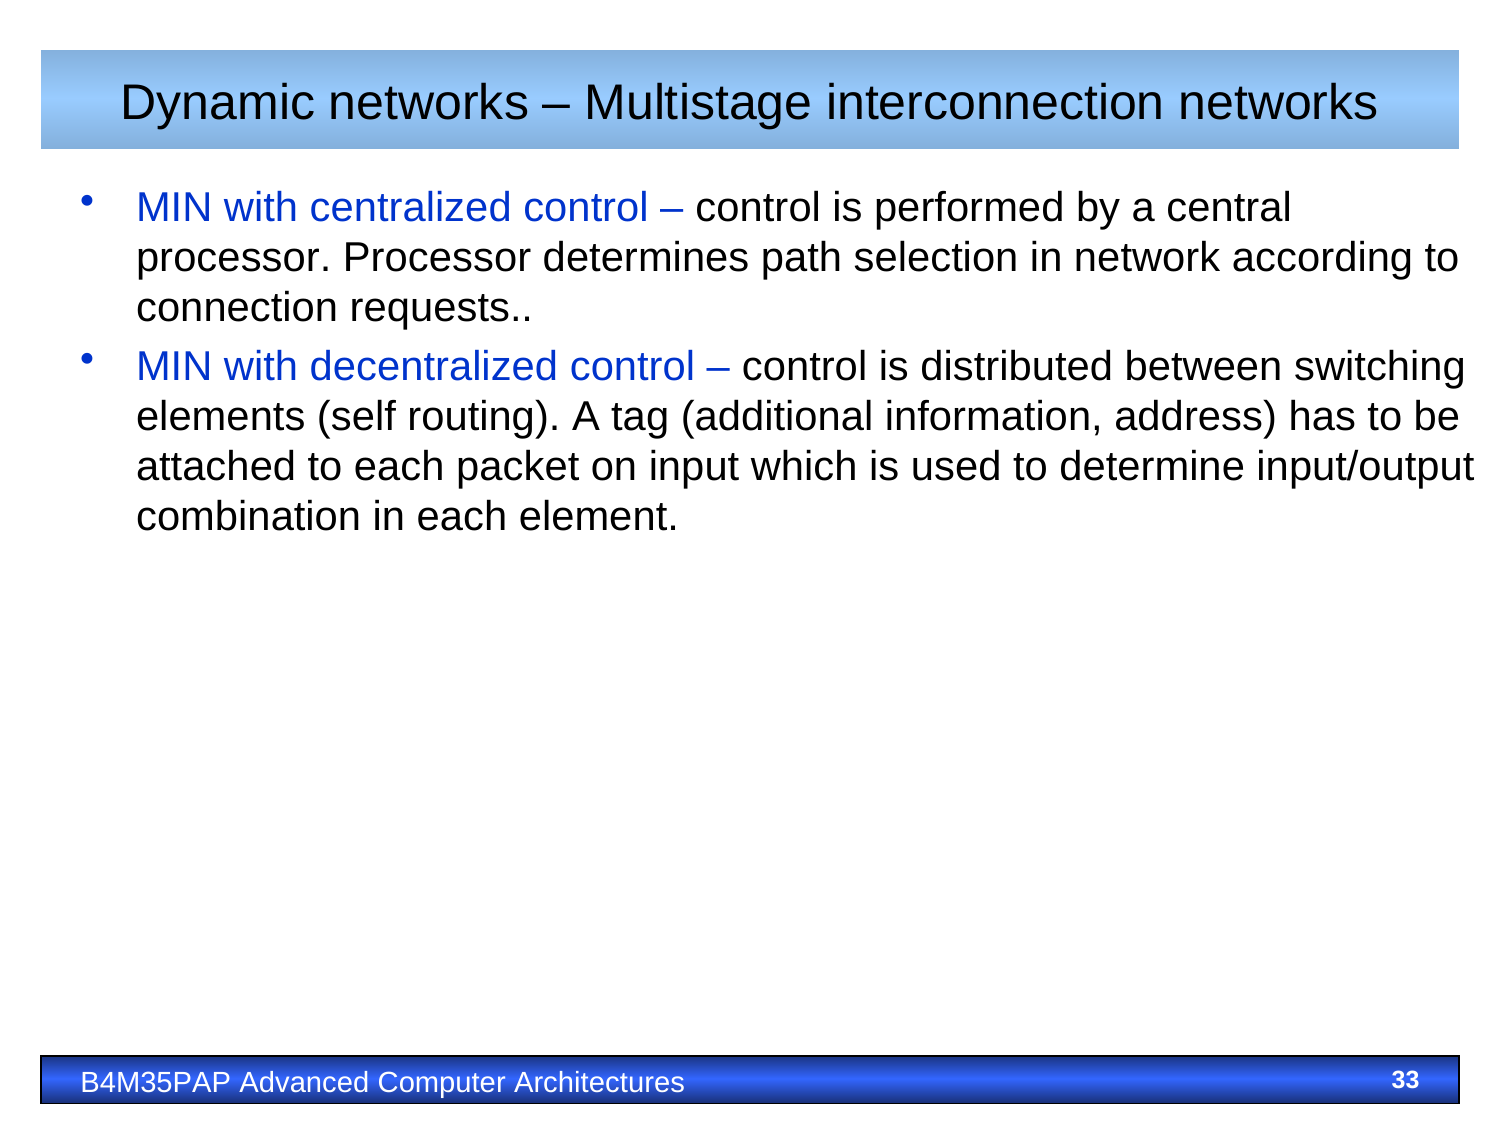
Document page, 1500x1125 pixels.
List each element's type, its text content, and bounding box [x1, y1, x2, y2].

title Dynamic networks – Multistage interconnection networks [41, 50, 1459, 149]
list MIN with centralized control – control is performed by a central processor. Processor determines path selection in network according to connection requests.. MIN with decentralized control – control is distributed between switching elements (self routing). A tag (additional information, address) has to be attached to each packet on input which is used to determine input/output combination in each element. [64, 172, 1500, 1000]
